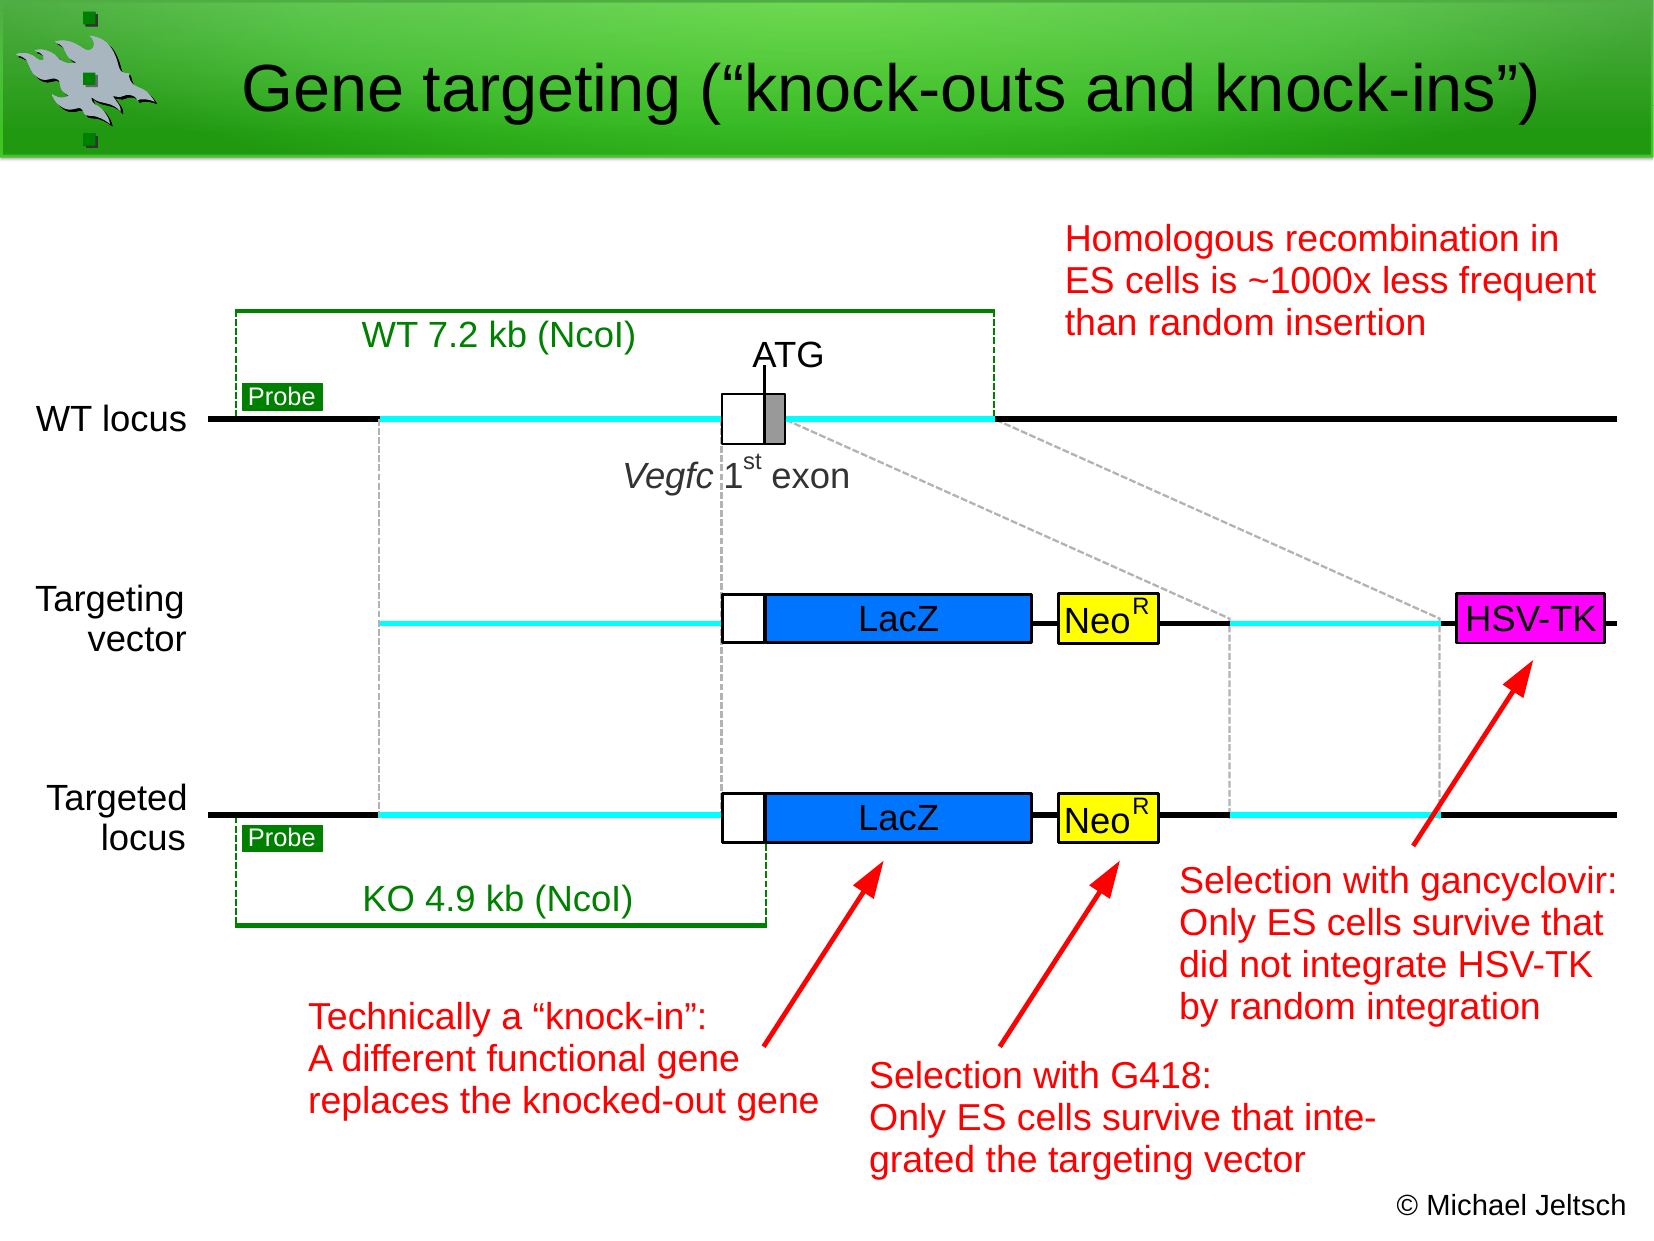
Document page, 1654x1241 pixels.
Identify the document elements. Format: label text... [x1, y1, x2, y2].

text_box Technically a “knock-in”: A different functional gene replaces the knocked-out gene [293, 987, 836, 1129]
text_box Selection with gancyclovir: Only ES cells survive that did not integrate HSV-TK by random integration [1164, 852, 1634, 1036]
text_box Selection with G418: Only ES cells survive that inte- grated the targeting vector [854, 1046, 1393, 1188]
text_box Homologous recombination in ES cells is ~1000x less frequent than random insertion [1050, 210, 1613, 351]
picture [22, 303, 1634, 934]
title Gene targeting (“knock-outs and knock-ins”) [212, 17, 1571, 160]
